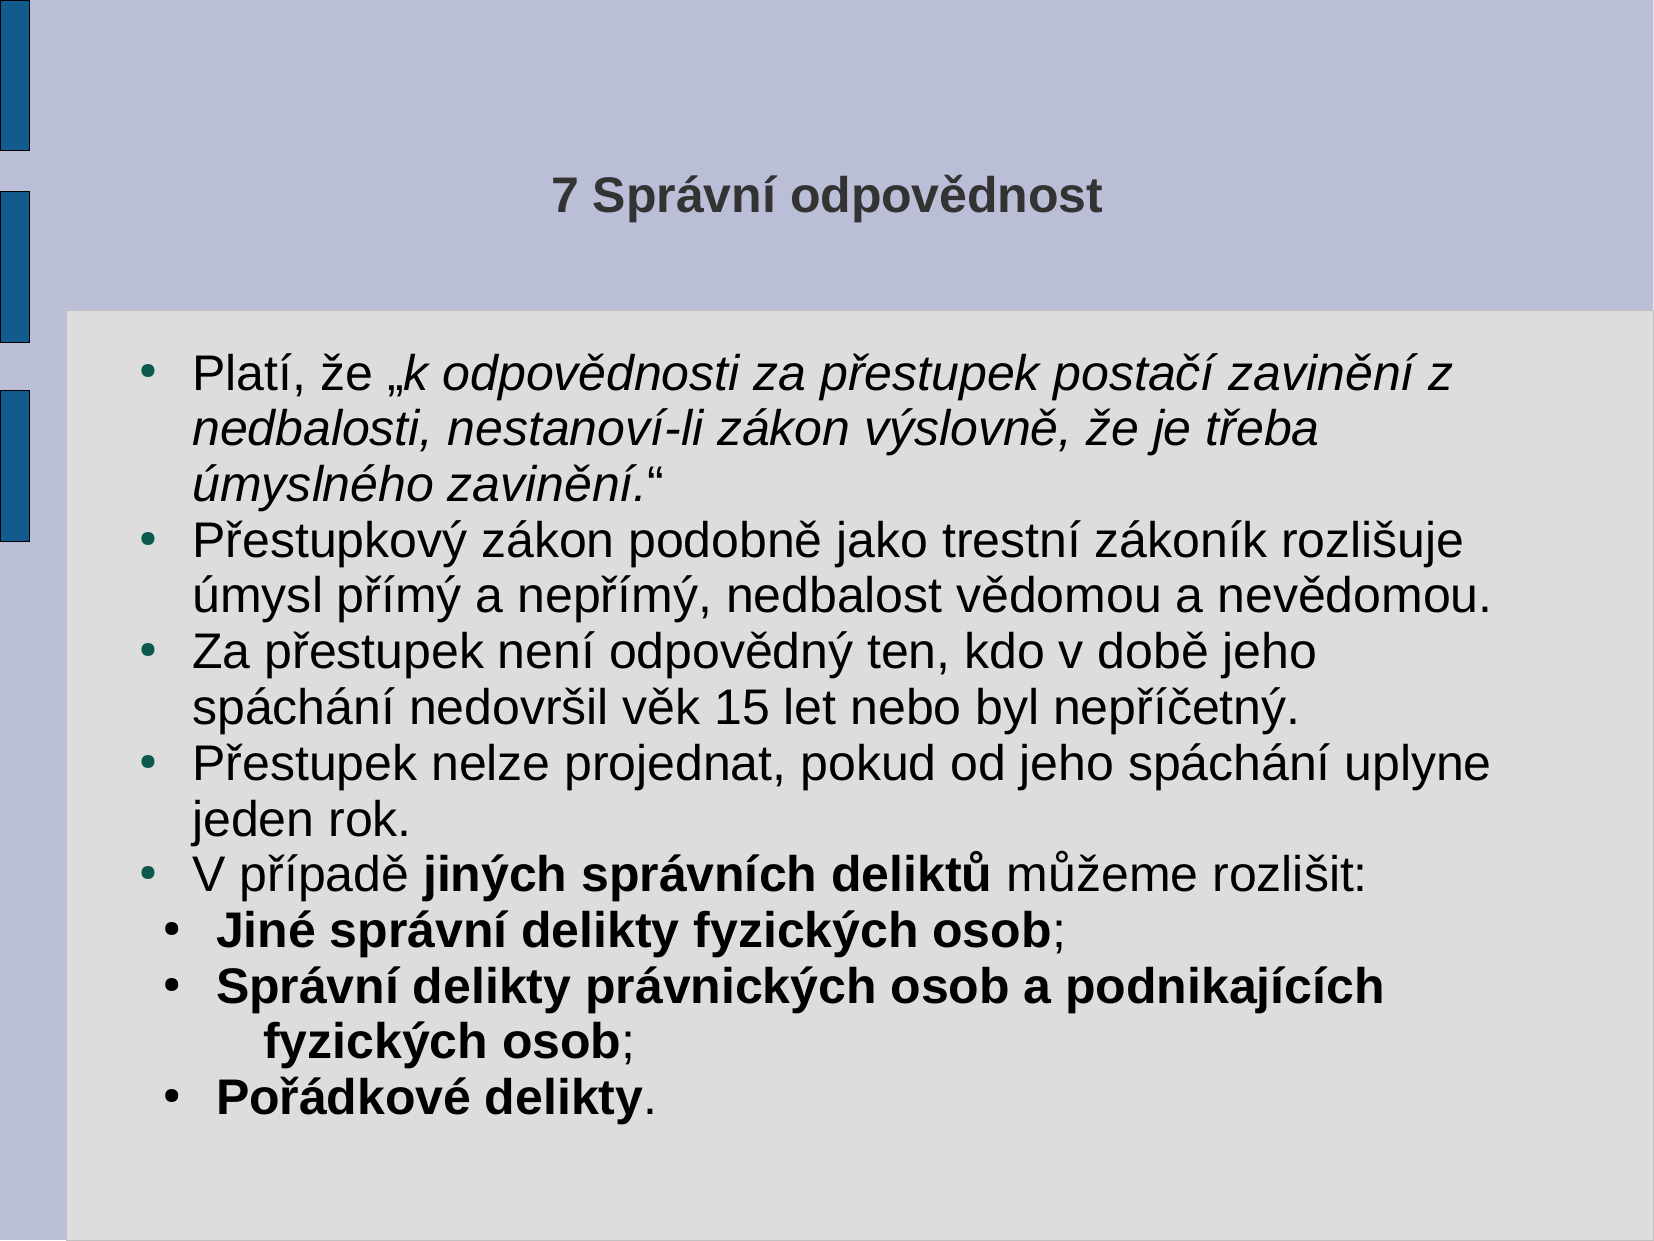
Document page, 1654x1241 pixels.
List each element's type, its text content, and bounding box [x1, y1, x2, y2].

title 7 Správní odpovědnost [121, 91, 1534, 299]
list Platí, že „k odpovědnosti za přestupek postačí zavinění z nedbalosti, nestanoví-li zákon výslovně, že je třeba úmyslného zavinění.“ Přestupkový zákon podobně jako trestní zákoník rozlišuje úmysl přímý a nepřímý, nedbalost vědomou a nevědomou. Za přestupek není odpovědný ten, kdo v době jeho spáchání nedovršil věk 15 let nebo byl nepříčetný. Přestupek nelze projednat, pokud od jeho spáchání uplyne jeden rok. V případě jiných správních deliktů můžeme rozlišit: Jiné správní delikty fyzických osob; Správní delikty právnických osob a podnikajících fyzických osob; Pořádkové delikty. [121, 344, 1534, 1133]
